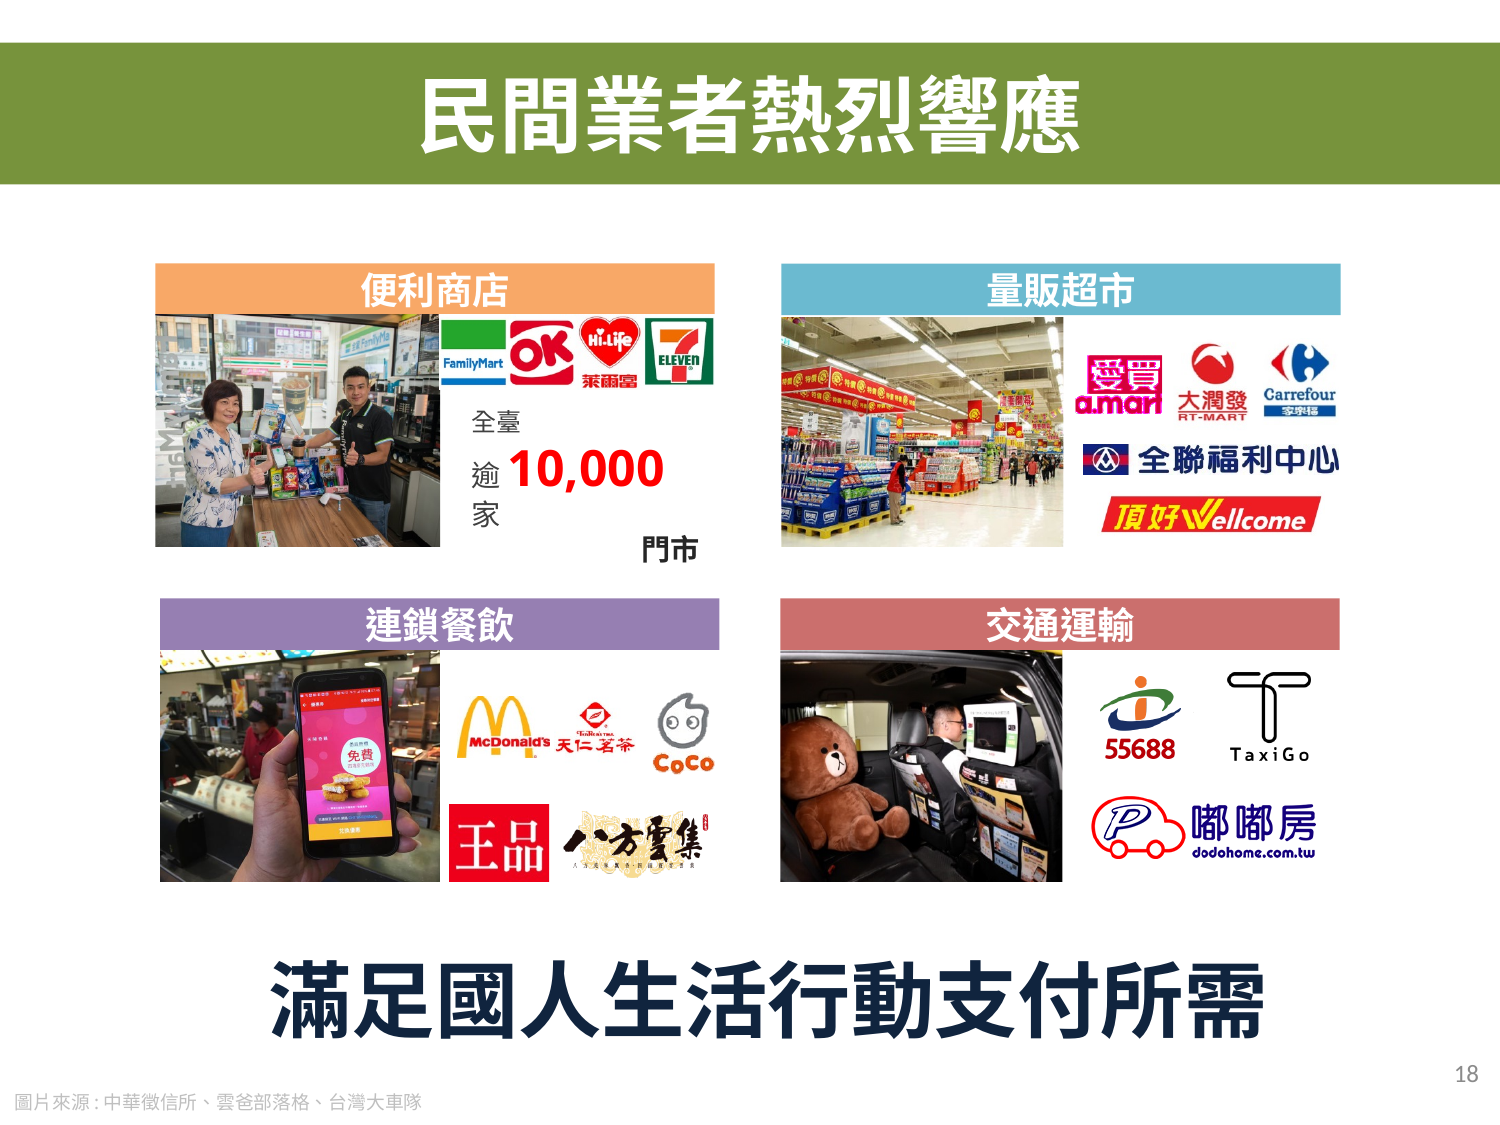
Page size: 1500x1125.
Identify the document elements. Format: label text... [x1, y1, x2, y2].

text_box 便利商店 [155, 263, 715, 314]
picture [160, 650, 440, 882]
picture [1173, 331, 1249, 433]
picture [155, 314, 715, 547]
text_box 量販超市 [781, 263, 1341, 316]
text_box 連鎖餐飲 [160, 598, 720, 650]
text_box 交通運輸 [780, 598, 1340, 650]
text_box 全臺 逾10,000家 門市 [457, 398, 715, 574]
picture [1097, 491, 1325, 538]
picture [1227, 672, 1311, 761]
text_box 滿足國人生活行動支付所需 [244, 940, 1292, 1056]
picture [554, 645, 763, 897]
picture [781, 317, 1064, 547]
picture [457, 696, 550, 758]
picture [1262, 338, 1339, 425]
picture [1083, 444, 1339, 475]
picture [1066, 791, 1340, 869]
text_box 民間業者熱烈響應 [0, 42, 1500, 185]
picture [449, 804, 550, 882]
text_box 圖片來源:中華徵信所、雲爸部落格、台灣大車隊 [0, 1083, 485, 1121]
picture [1067, 345, 1163, 418]
picture [780, 650, 1194, 882]
slide_number <編號> [1144, 1042, 1495, 1103]
